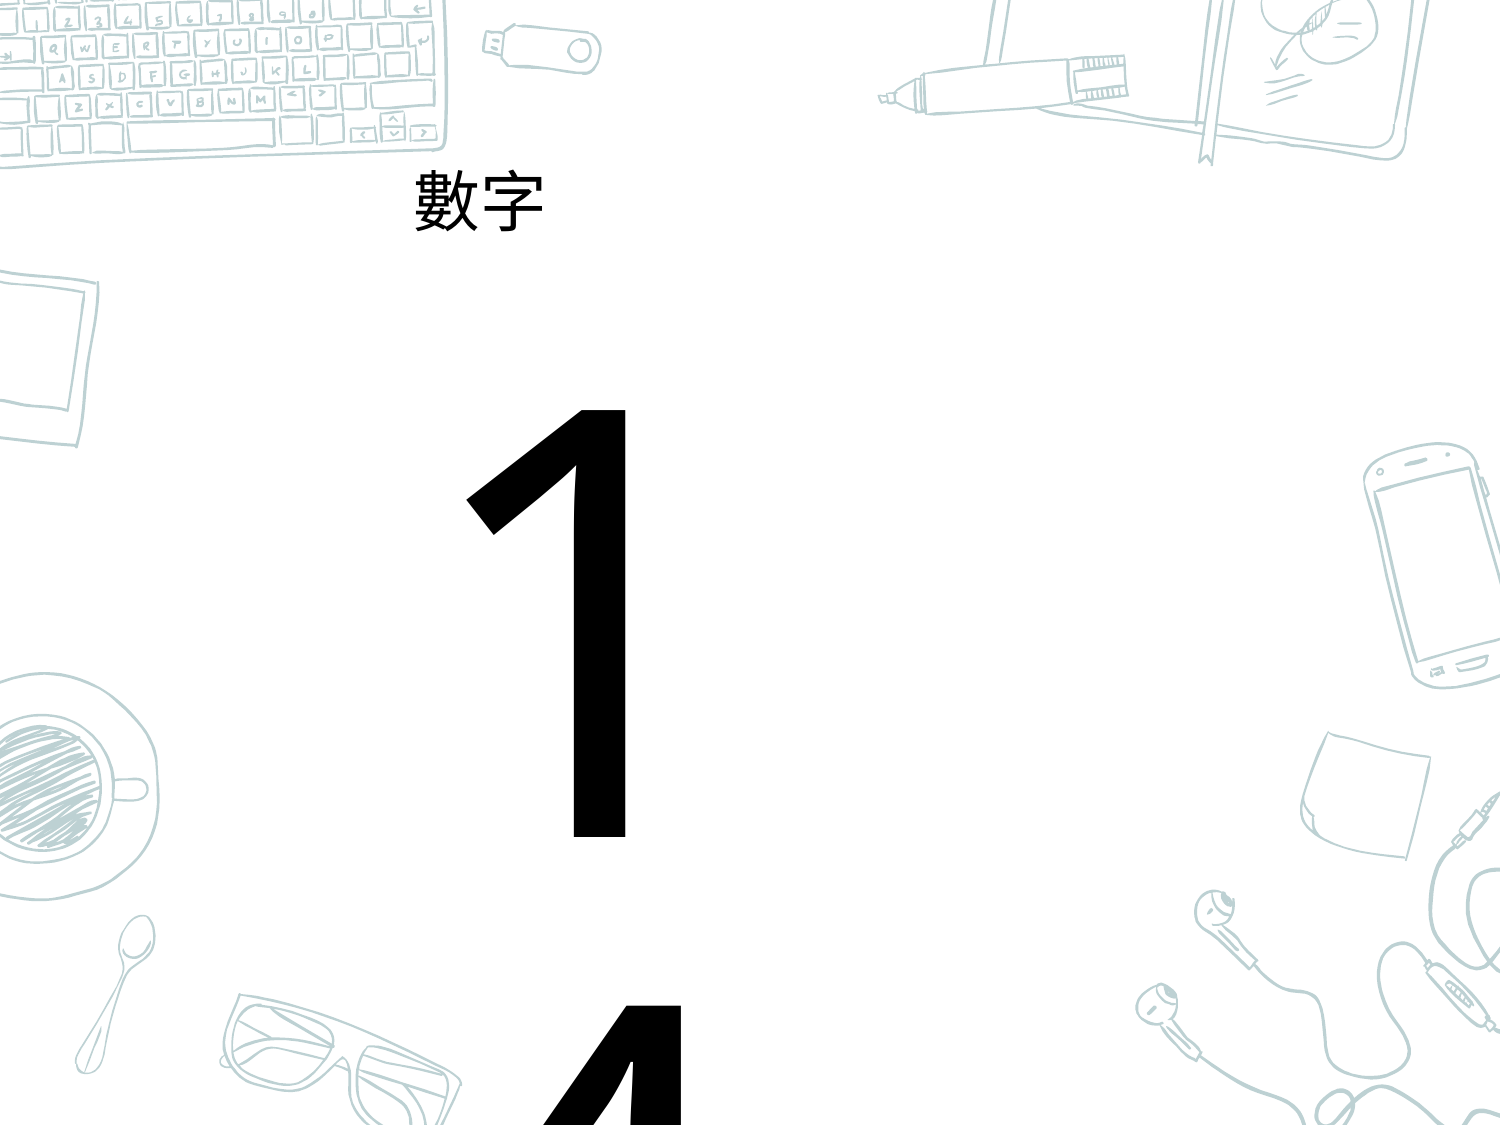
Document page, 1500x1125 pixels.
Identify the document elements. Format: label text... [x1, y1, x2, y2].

text_box 數字14 [398, 152, 1090, 973]
